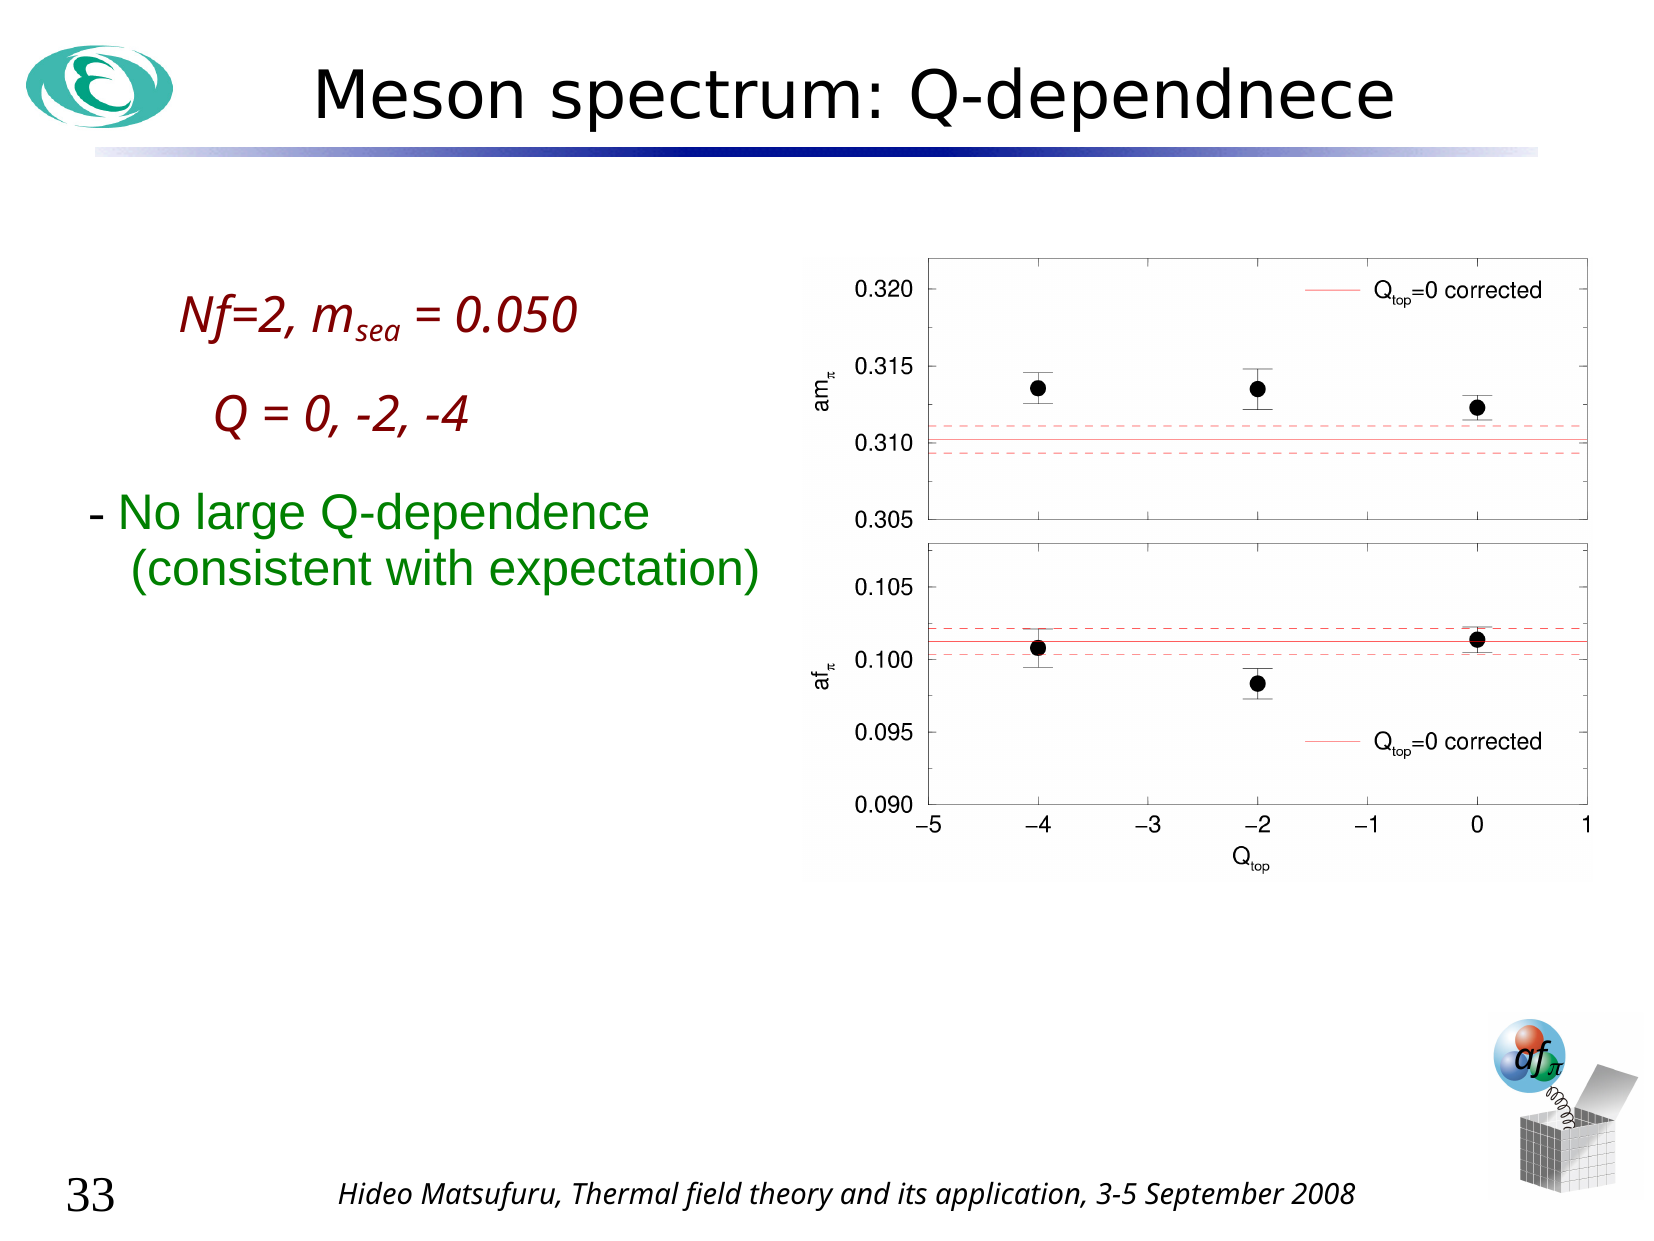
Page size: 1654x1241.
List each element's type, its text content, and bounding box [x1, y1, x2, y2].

text_box Q = 0, -2, -4 [212, 378, 484, 438]
text_box - No large Q-dependence (consistent with expectation) [88, 484, 761, 597]
text_box Nf=2, msea = 0.050 [178, 278, 594, 343]
picture [1488, 1012, 1644, 1200]
text_box afp [1513, 1029, 1562, 1079]
title Meson spectrum: Q-dependnece [183, 42, 1527, 149]
picture [95, 147, 1538, 157]
picture [20, 37, 179, 136]
picture [802, 257, 1593, 883]
